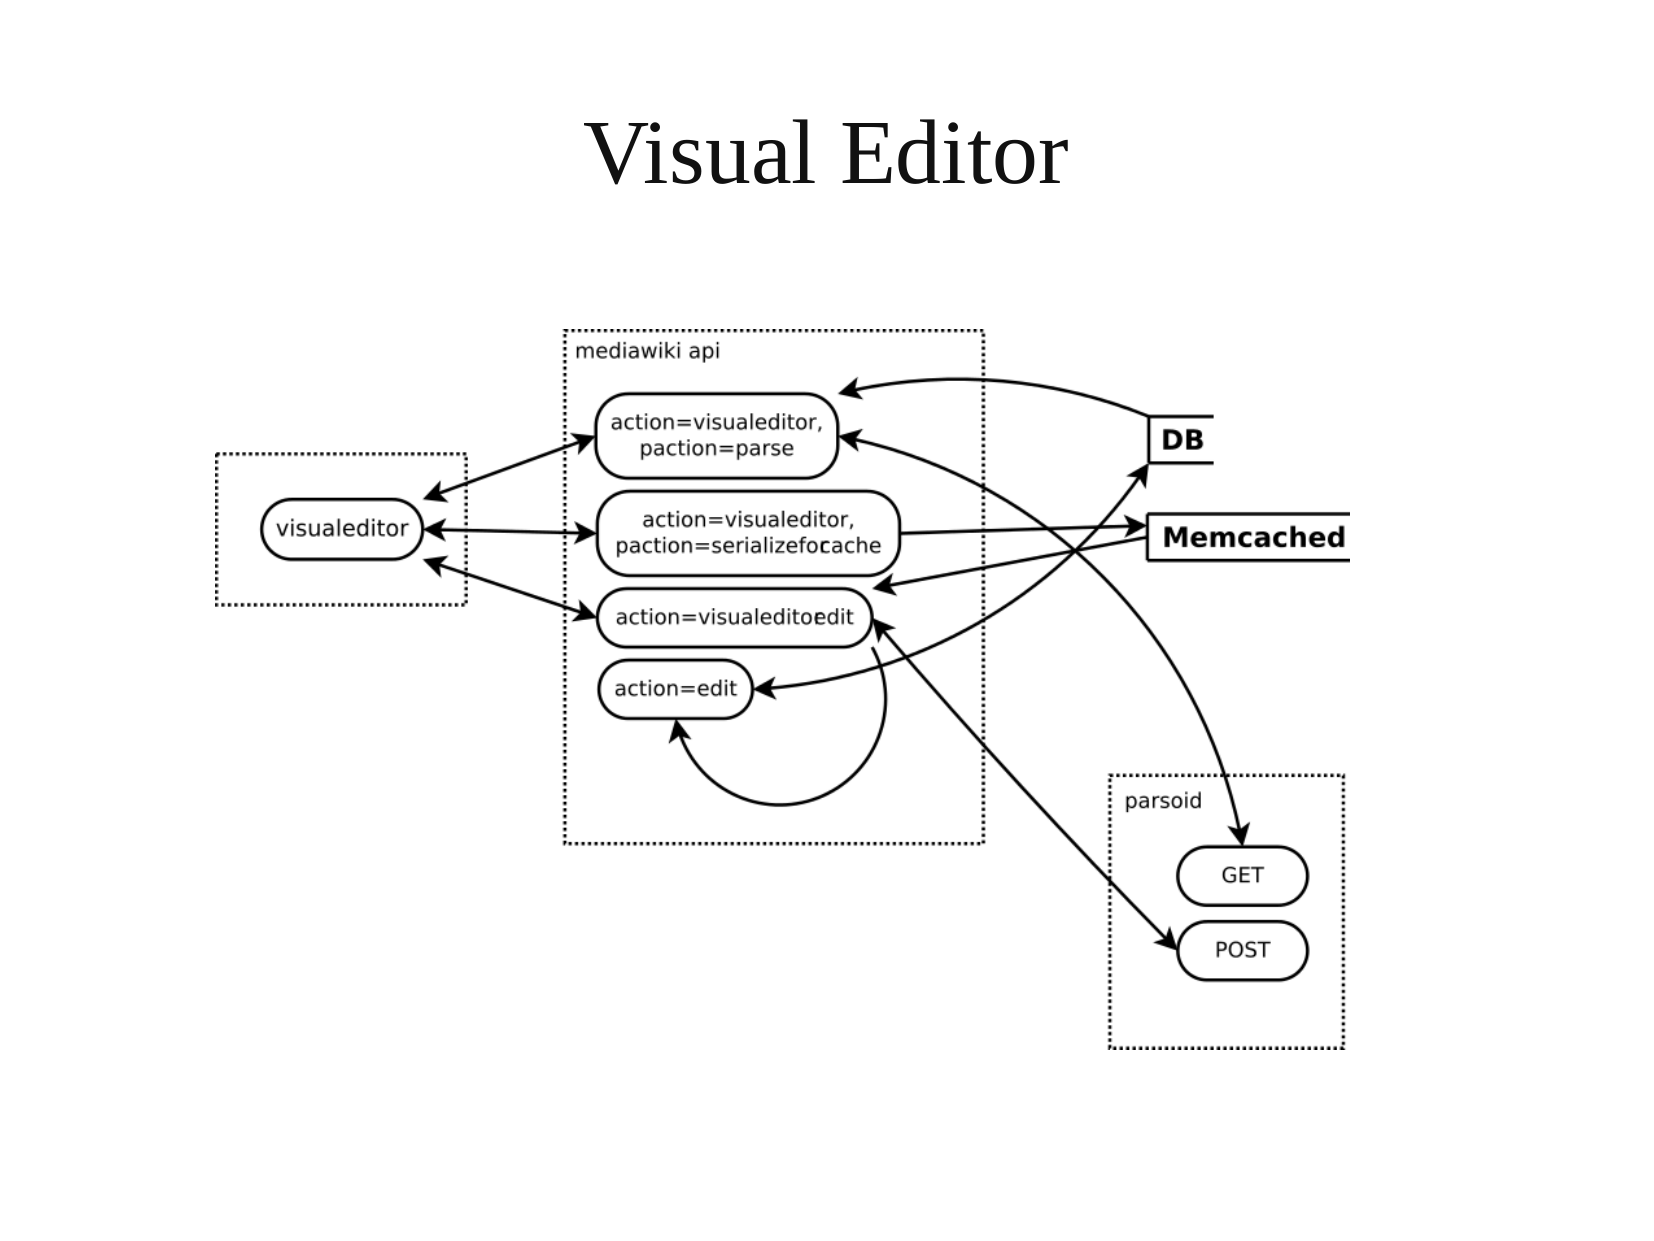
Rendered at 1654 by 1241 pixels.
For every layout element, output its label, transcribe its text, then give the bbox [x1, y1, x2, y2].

title Visual Editor [82, 49, 1571, 257]
picture [215, 329, 1351, 1050]
